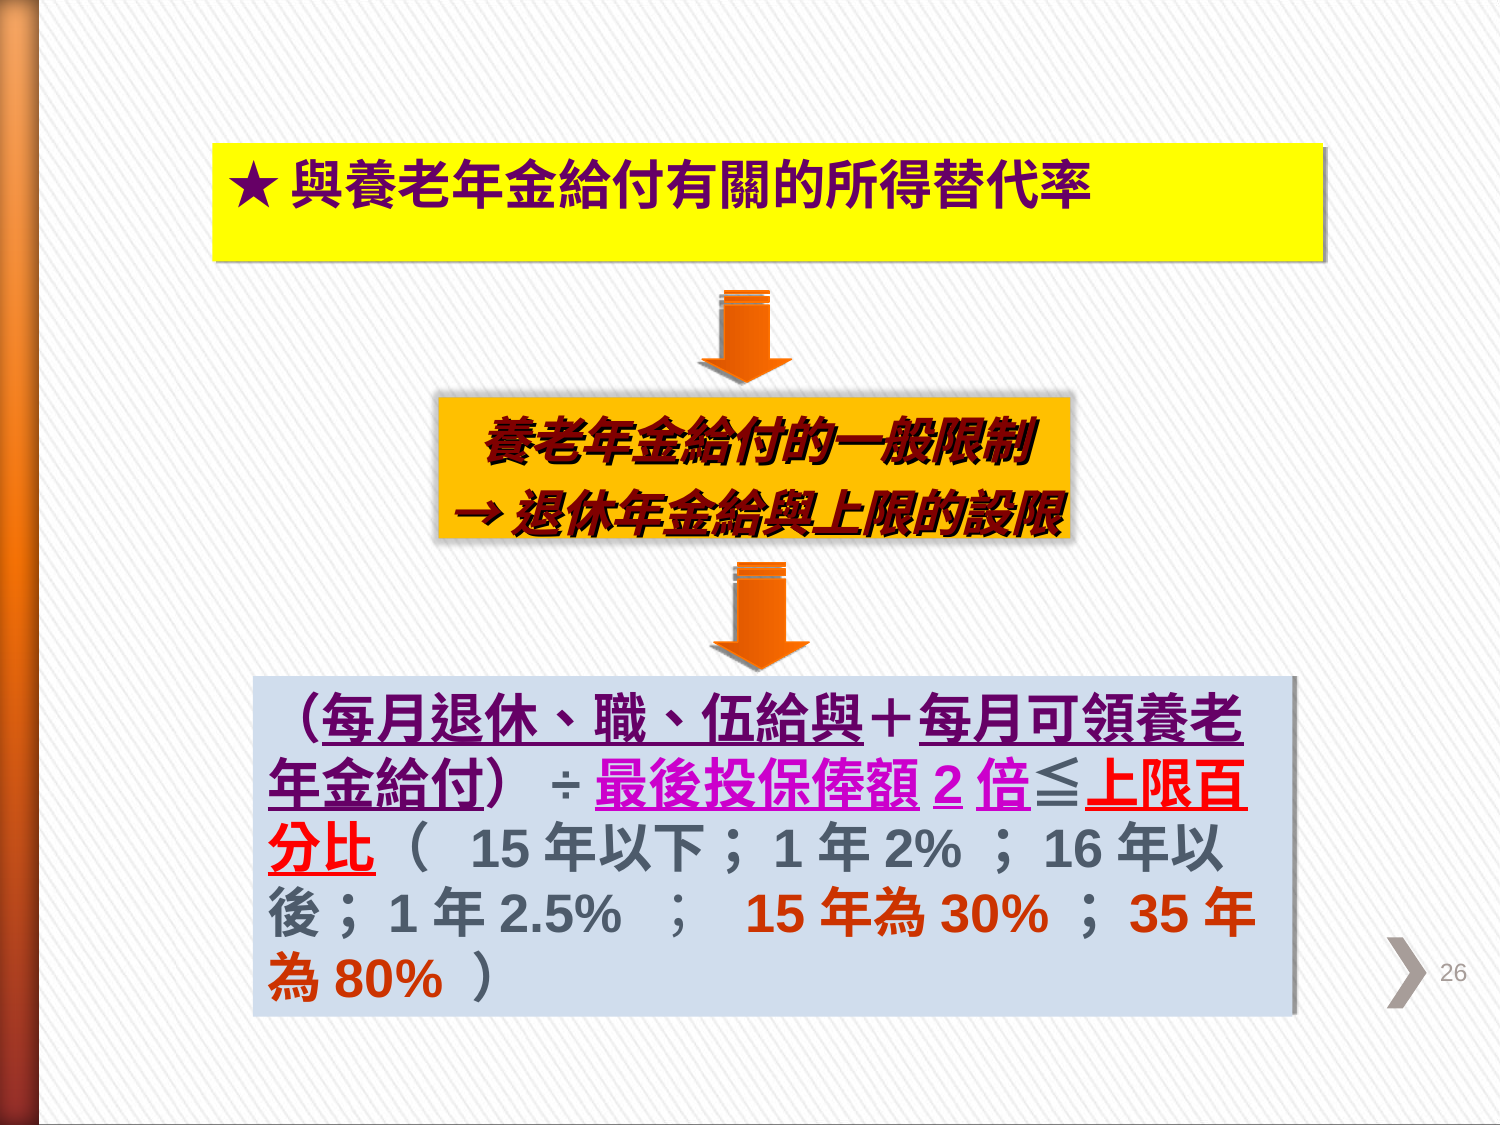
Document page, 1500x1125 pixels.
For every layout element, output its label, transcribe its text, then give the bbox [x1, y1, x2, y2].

text_box [724, 296, 770, 303]
text_box [724, 290, 770, 294]
text_box [737, 562, 786, 566]
text_box [713, 579, 810, 669]
text_box （每月退休、職、伍給與＋每月可領養老年金給付）÷最後投保俸額2倍≦上限百分比（ 15年以下；1年2%；16年以後；1年2.5% ； 15年為30%；35年為80% ） [252, 676, 1293, 1017]
text_box <編號> [1425, 941, 1488, 1002]
text_box ★與養老年金給付有關的所得替代率 [212, 143, 1323, 262]
text_box [702, 305, 792, 383]
text_box 養老年金給付的一般限制 →退休年金給與上限的設限 [438, 400, 1071, 549]
text_box [737, 569, 786, 576]
picture [0, 0, 1500, 1125]
